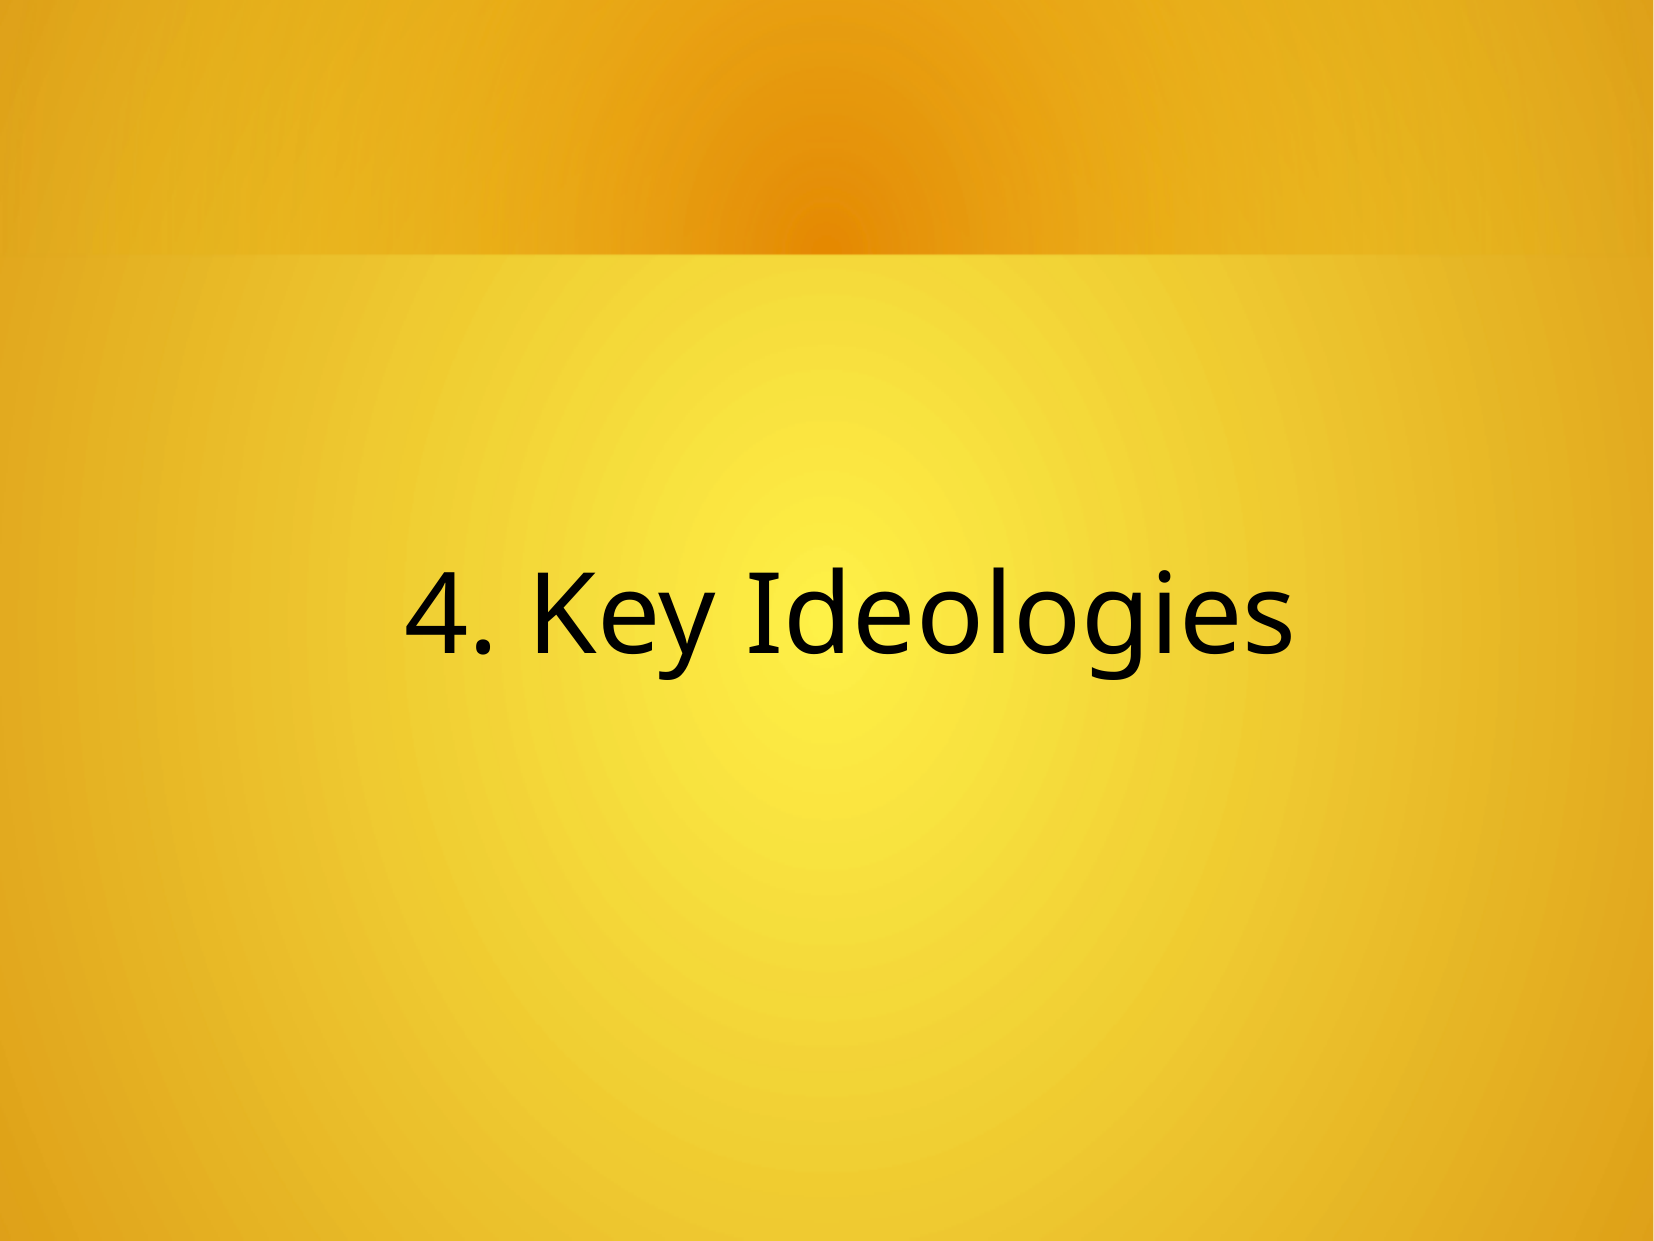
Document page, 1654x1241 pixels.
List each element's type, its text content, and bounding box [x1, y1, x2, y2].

picture [0, 0, 1654, 1241]
subtitle 4. Key Ideologies [86, 123, 1576, 1096]
